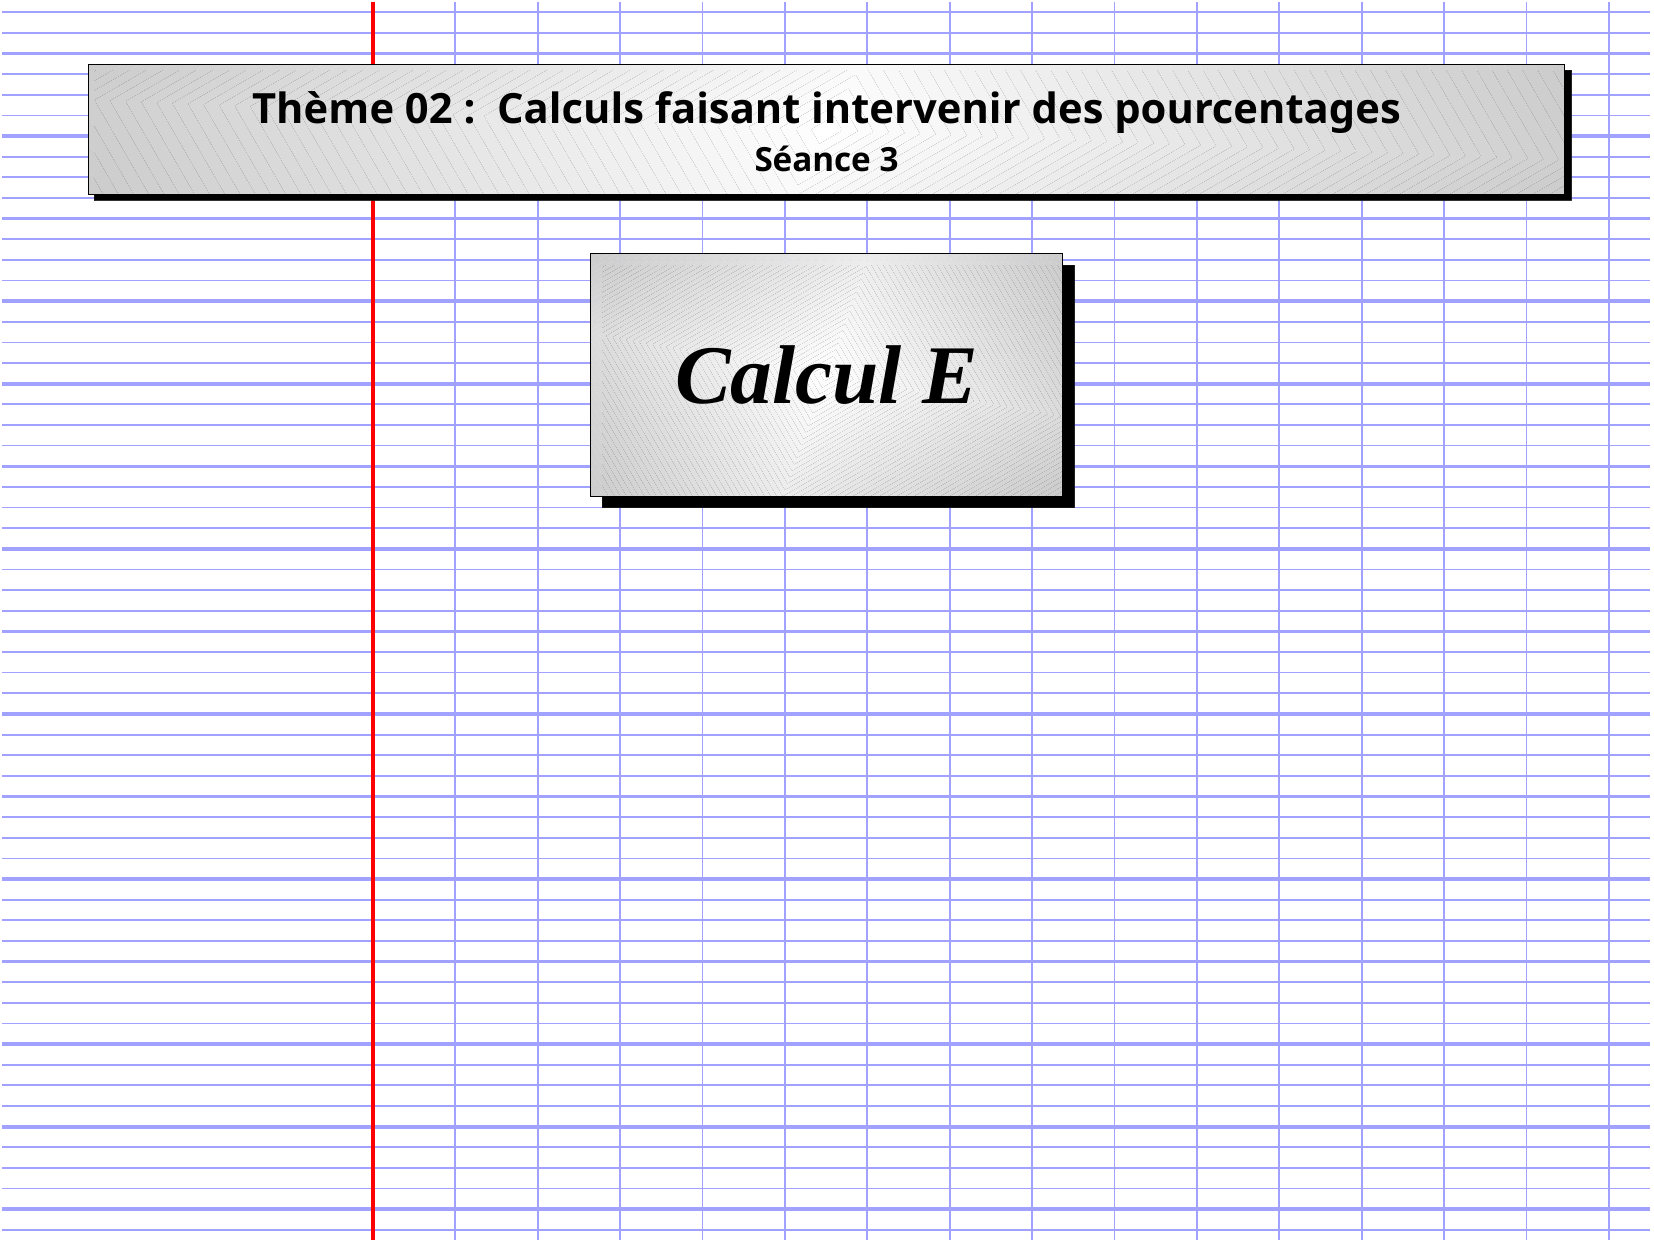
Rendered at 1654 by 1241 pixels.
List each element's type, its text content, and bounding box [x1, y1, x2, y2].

text_box Calcul E [590, 253, 1063, 497]
text_box Thème 02 : Calculs faisant intervenir des pourcentages Séance 3 [88, 64, 1565, 195]
picture [0, 0, 1654, 1241]
